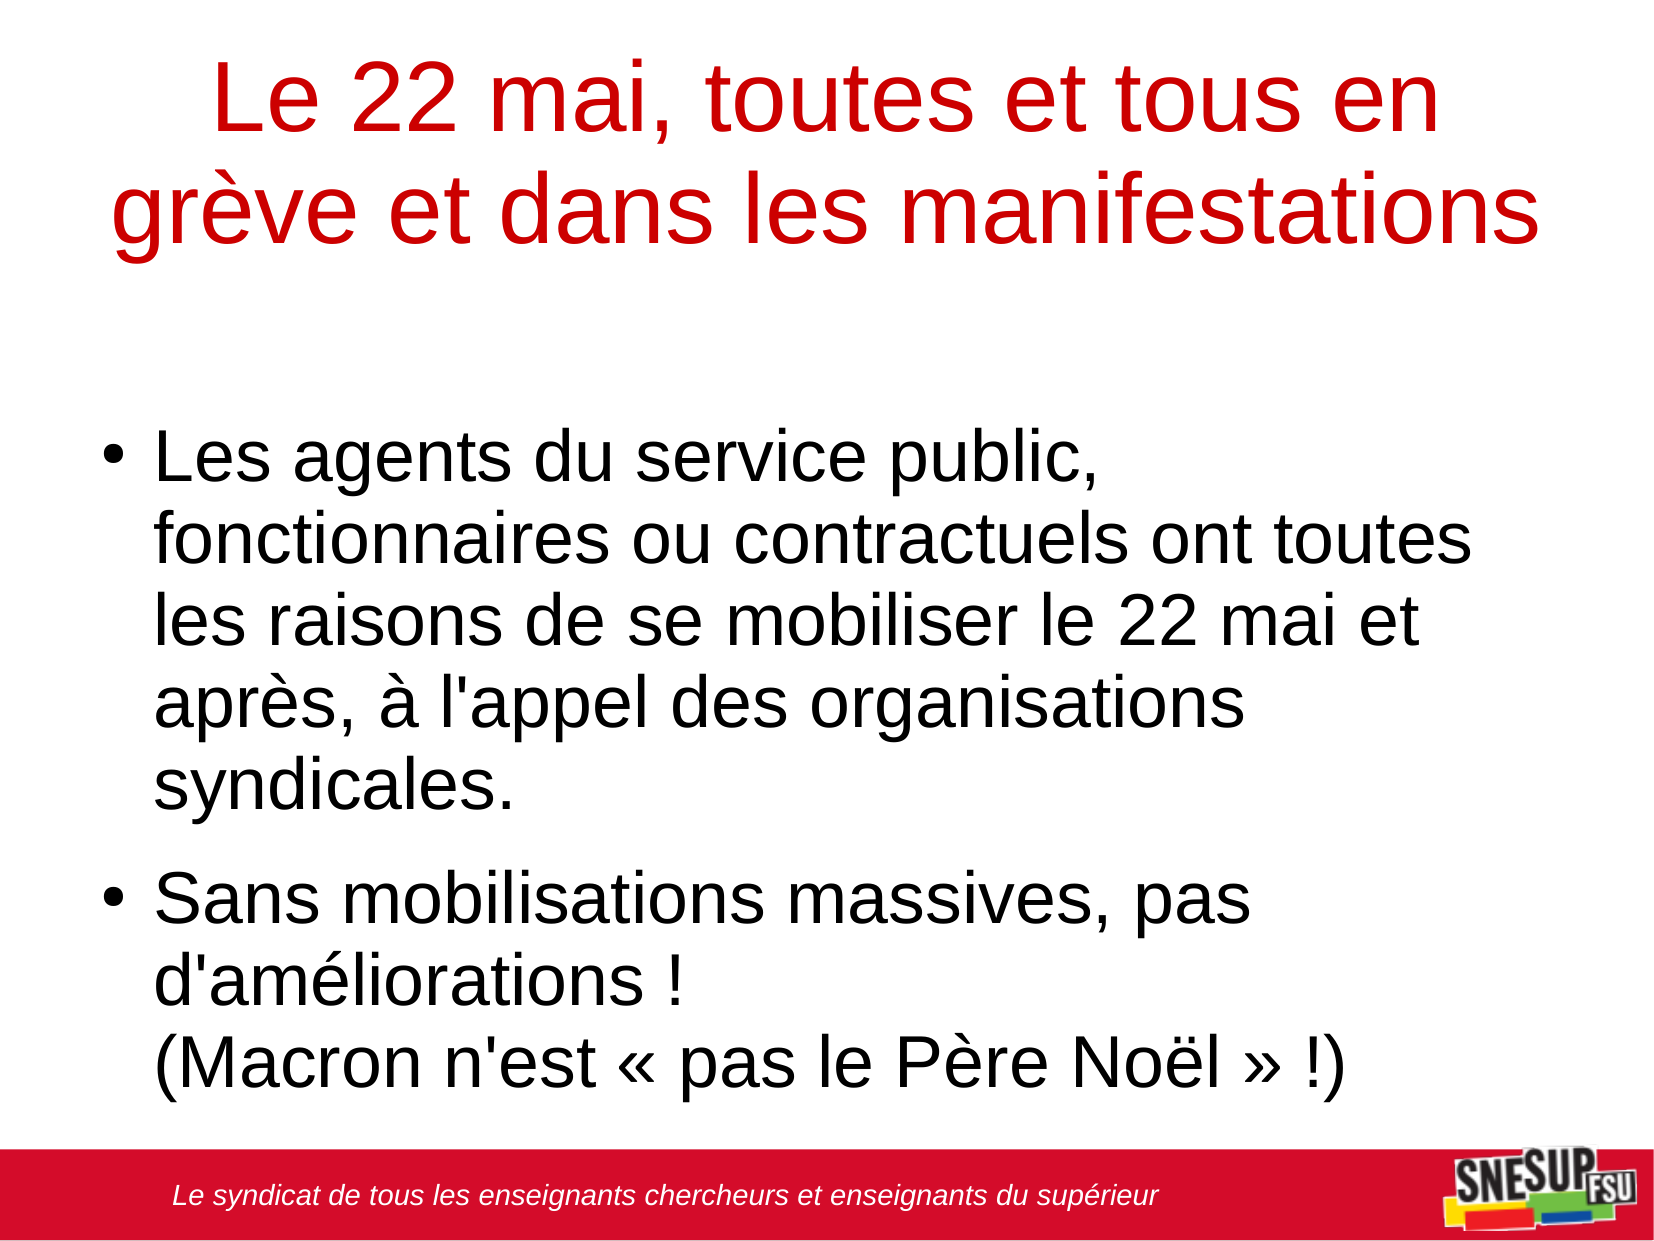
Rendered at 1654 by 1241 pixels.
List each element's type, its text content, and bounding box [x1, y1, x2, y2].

list Les agents du service public, fonctionnaires ou contractuels ont toutes les raisons de se mobiliser le 22 mai et après, à l'appel des organisations syndicales. Sans mobilisations massives, pas d'améliorations ! (Macron n'est « pas le Père Noël » !) [82, 414, 1571, 1134]
title Le 22 mai, toutes et tous en grève et dans les manifestations [82, 40, 1571, 265]
